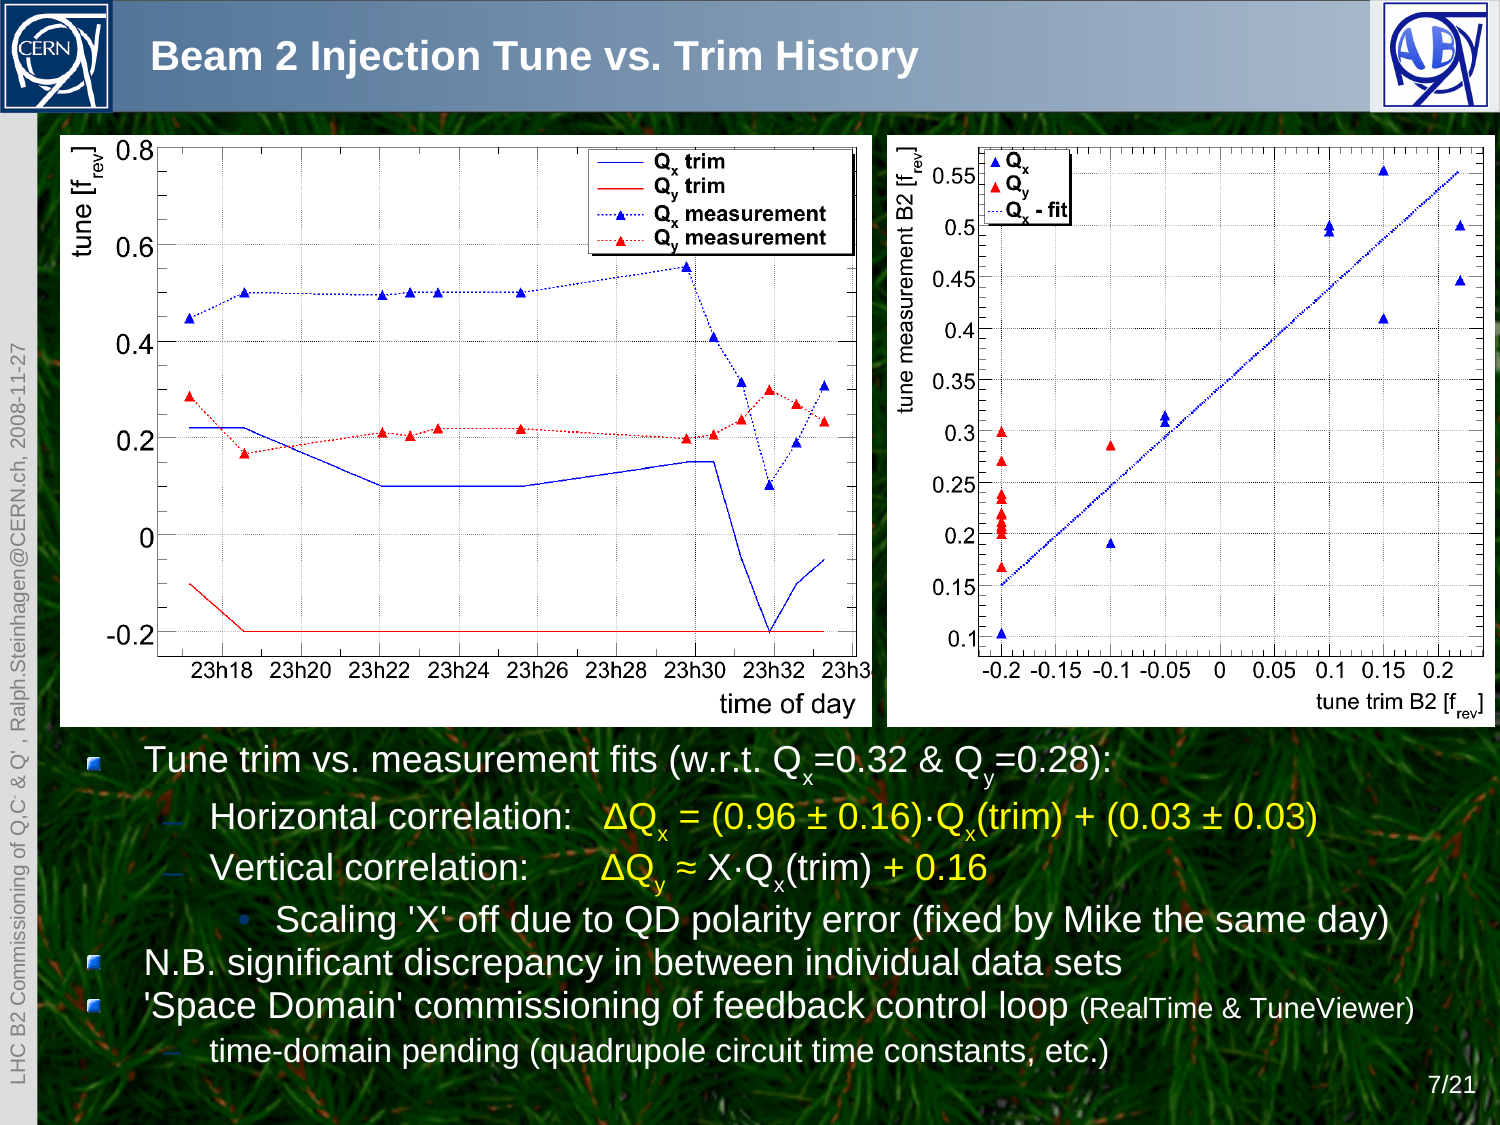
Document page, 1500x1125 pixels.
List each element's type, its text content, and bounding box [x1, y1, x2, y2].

picture [0, 0, 1500, 1125]
list Tune trim vs. measurement fits (w.r.t. Qx=0.32 & Qy=0.28): Horizontal correlation: ΔQx = (0.96 ± 0.16)·Qx(trim) + (0.03 ± 0.03) Vertical correlation: ΔQy ≈ X·Qx(trim) + 0.16 Scaling 'X' off due to QD polarity error (fixed by Mike the same day) N.B. significant discrepancy in between individual data sets 'Space Domain' commissioning of feedback control loop (RealTime & TuneViewer) time-domain pending (quadrupole circuit time constants, etc.) [87, 147, 1438, 1080]
title Beam 2 Injection Tune vs. Trim History [150, 7, 1201, 106]
picture [1382, 1, 1489, 108]
